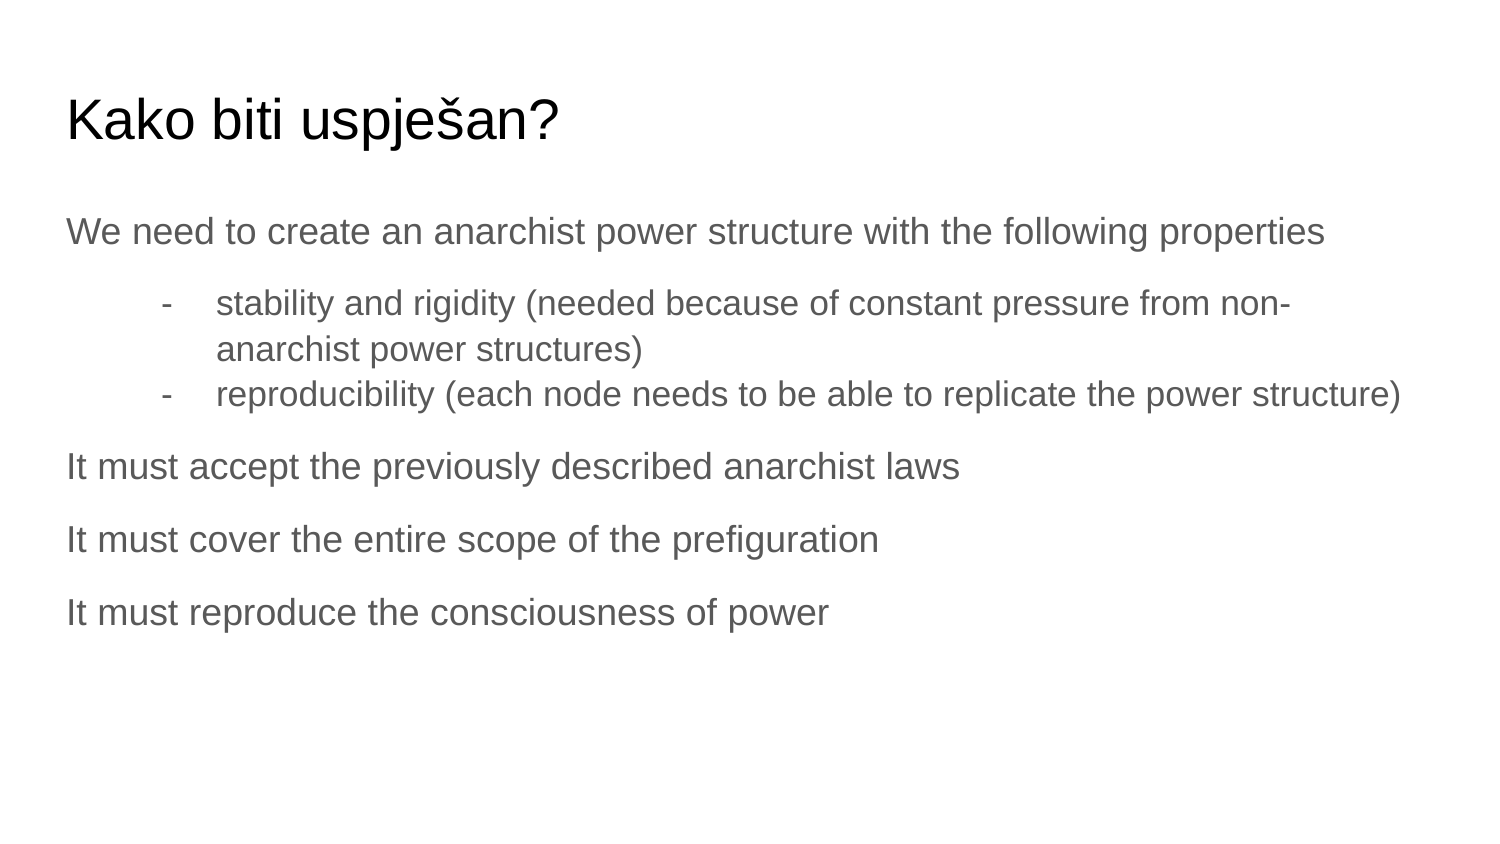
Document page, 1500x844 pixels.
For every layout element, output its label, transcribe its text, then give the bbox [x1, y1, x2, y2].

title Kako biti uspješan? [51, 72, 1449, 167]
list We need to create an anarchist power structure with the following properties stability and rigidity (needed because of constant pressure from non-anarchist power structures) reproducibility (each node needs to be able to replicate the power structure) It must accept the previously described anarchist laws It must cover the entire scope of the prefiguration It must reproduce the consciousness of power [51, 189, 1449, 750]
